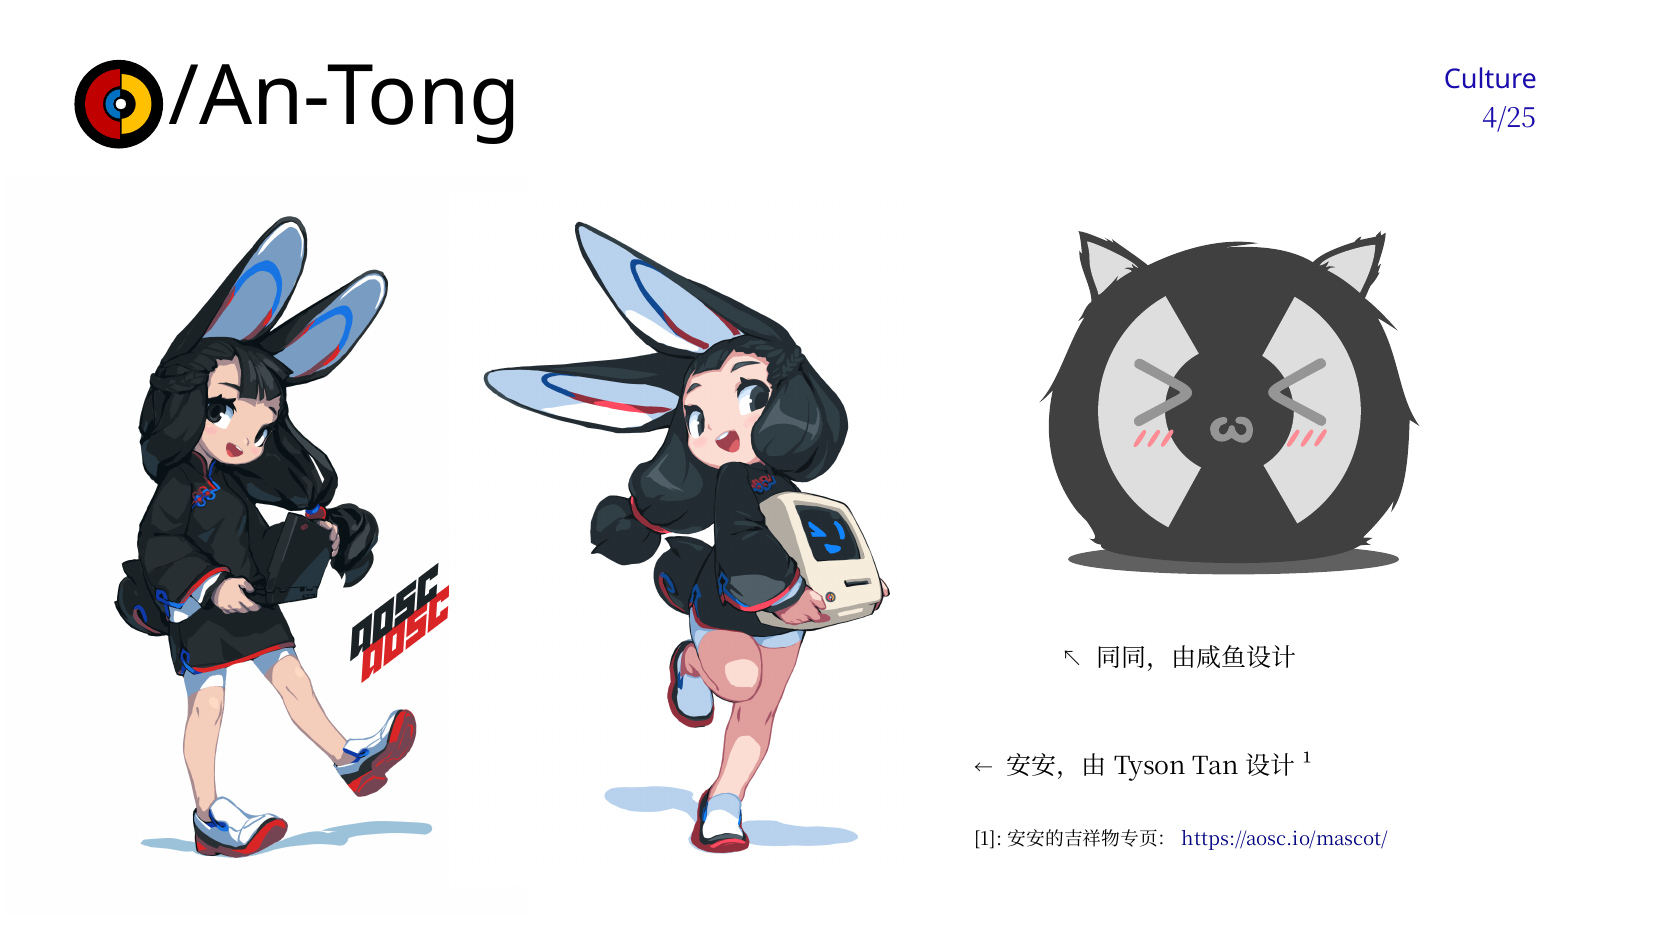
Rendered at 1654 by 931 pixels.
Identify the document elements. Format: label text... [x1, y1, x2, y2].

text_box /An-Tong [153, 28, 739, 191]
text_box ↖ 同同，由咸鱼设计 ← 安安，由Tyson Tan设计¹ [1]:安安的吉祥物专页：https://aosc.io/mascot/ [974, 620, 1548, 852]
picture [5, 177, 927, 916]
picture [71, 57, 153, 151]
text_box Culture 2/25 [1429, 52, 1592, 223]
picture [952, 126, 1506, 680]
